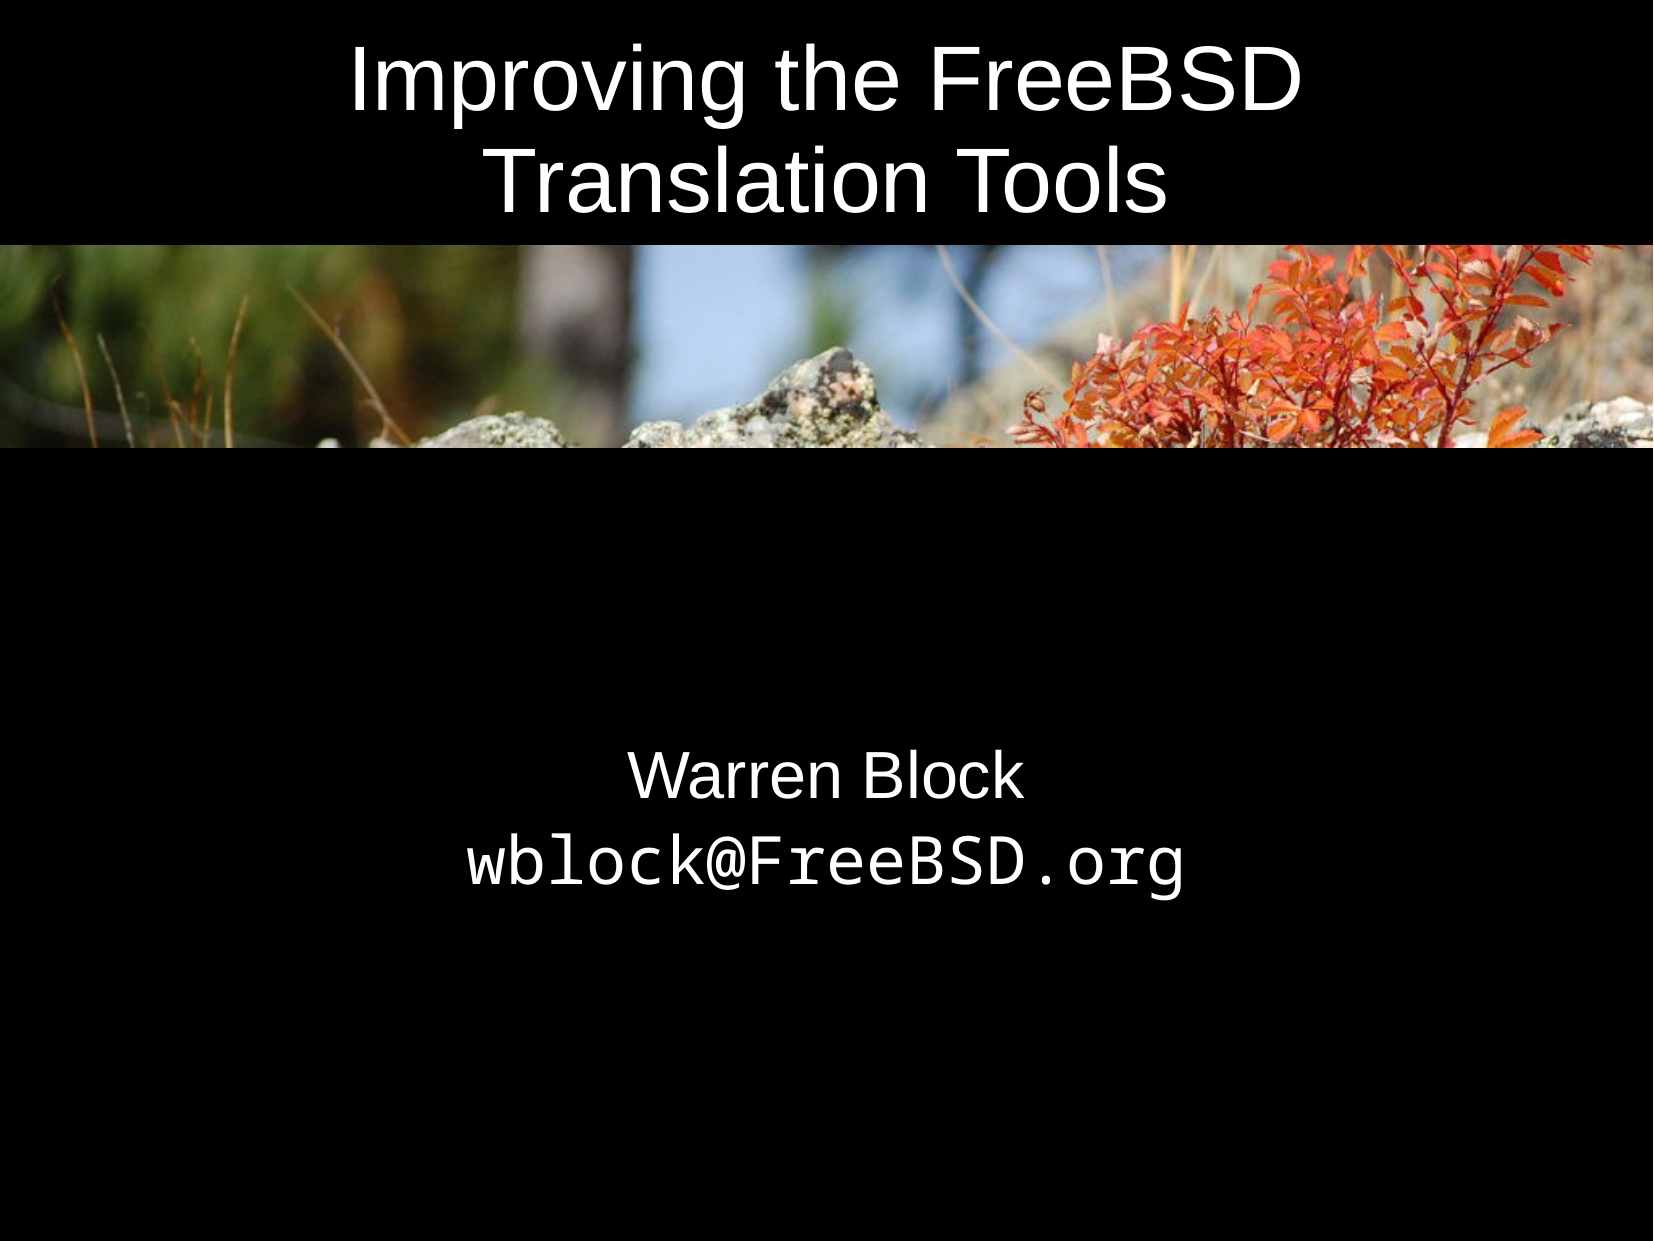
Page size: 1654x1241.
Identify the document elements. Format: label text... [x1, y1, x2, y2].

title Improving the FreeBSD Translation Tools [82, 27, 1571, 233]
subtitle Warren Block wblock@FreeBSD.org [82, 510, 1571, 1133]
picture [0, 245, 1653, 448]
